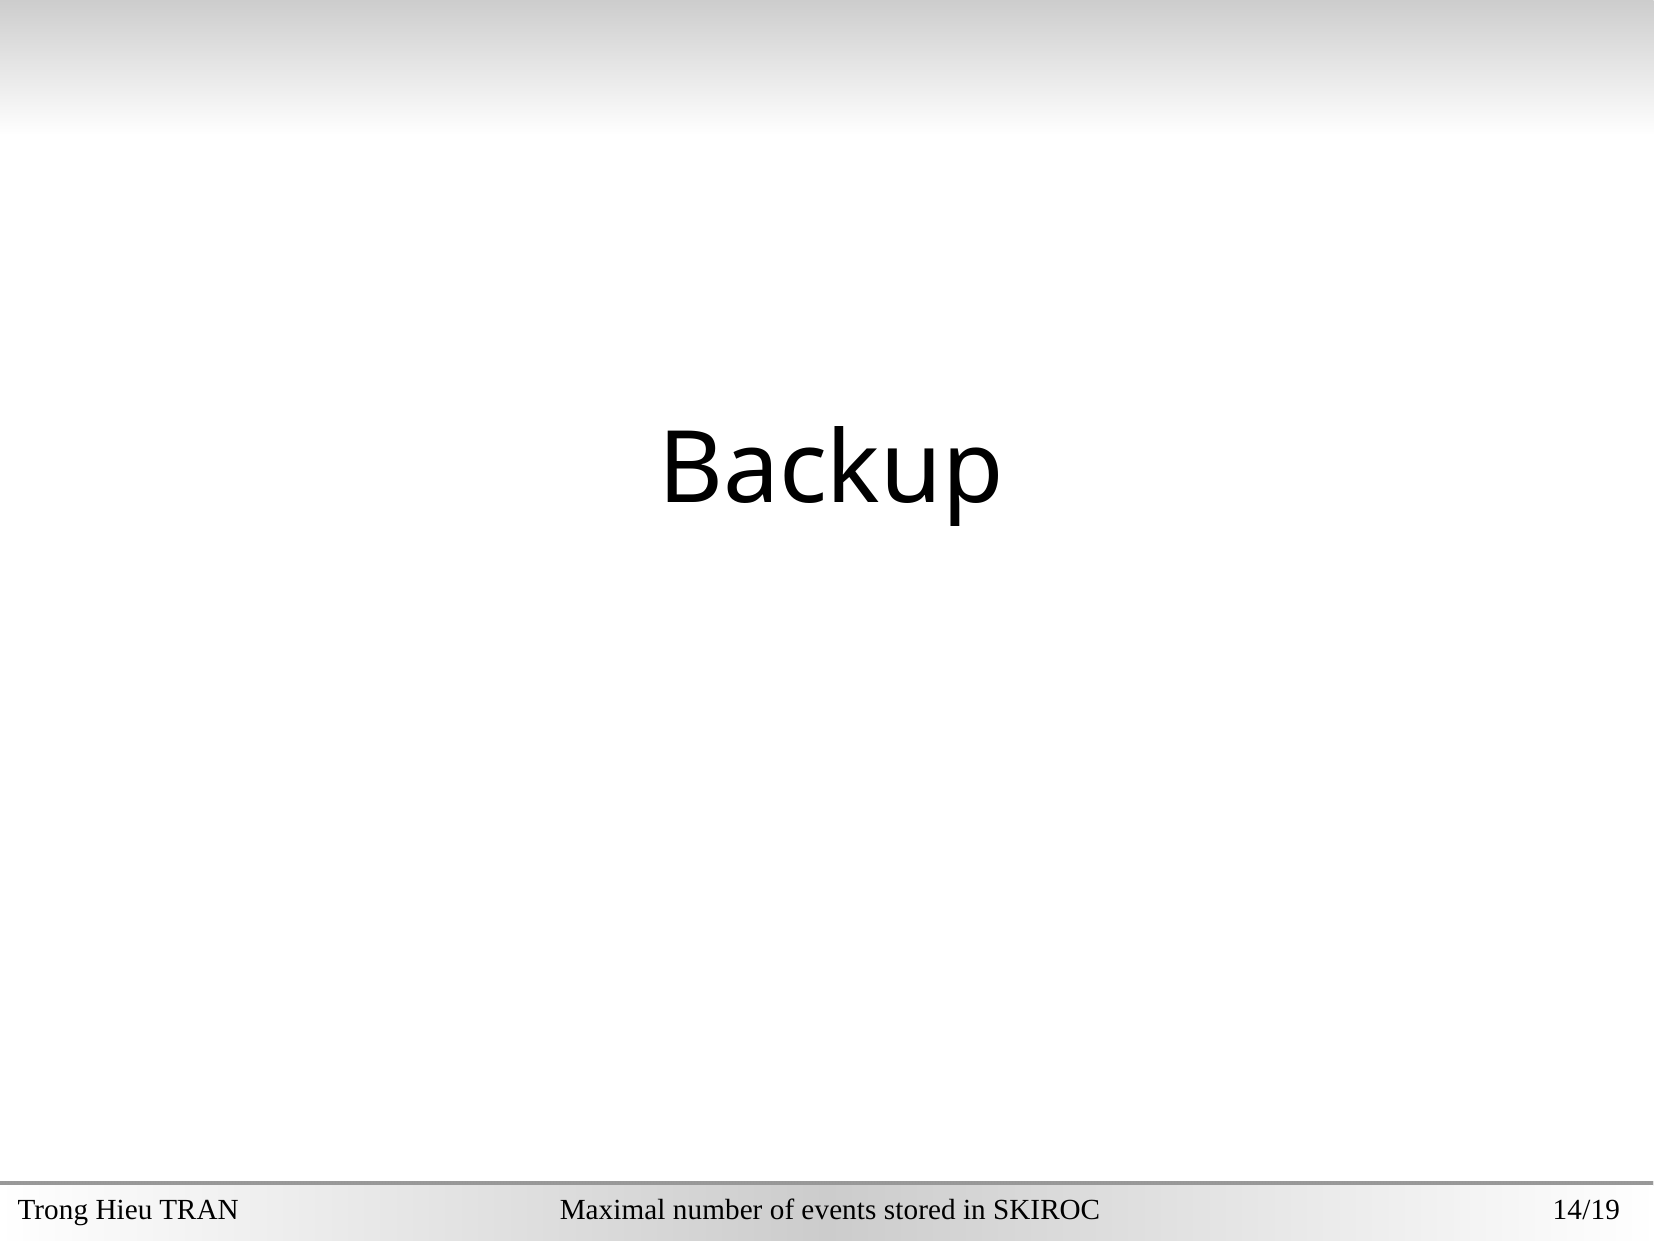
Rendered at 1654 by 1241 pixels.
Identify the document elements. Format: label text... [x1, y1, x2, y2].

title Backup [86, 360, 1576, 568]
